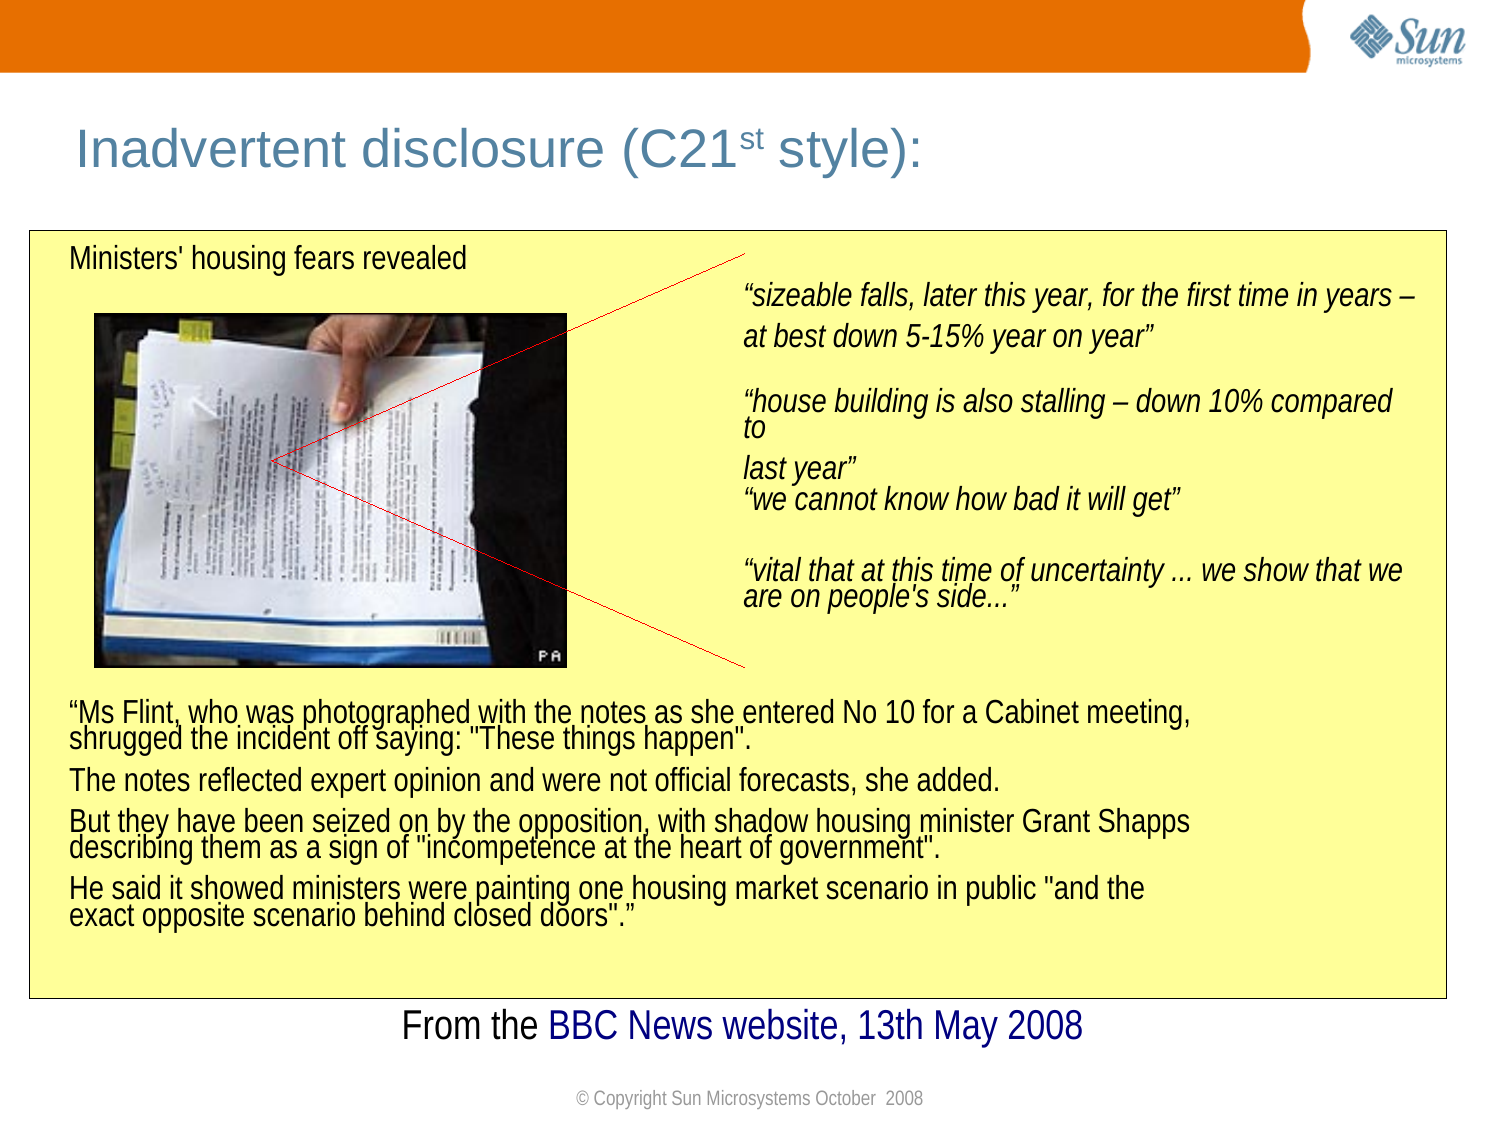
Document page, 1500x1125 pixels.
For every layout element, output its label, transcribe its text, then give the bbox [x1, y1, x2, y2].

text_box “we cannot know how bad it will get” [728, 482, 1439, 578]
text_box “sizeable falls, later this year, for the first time in years – at best down 5-15% year on year” [728, 278, 1439, 373]
text_box From the BBC News website, 13th May 2008 [386, 1006, 1182, 1054]
text_box “house building is also stalling – down 10% compared to last year” [728, 383, 1439, 479]
picture [0, 0, 1500, 75]
text_box “vital that at this time of uncertainty ... we show that we are on people's side...” [728, 578, 1439, 648]
text_box Ministers' housing fears revealed “Ms Flint, who was photographed with the notes as she entered No 10 for a Cabinet meeting, shrugged the incident off saying: "These things happen". The notes reflected expert opinion and were not official forecasts, she added. But they have been seized on by the opposition, with shadow housing minister Grant Shapps describing them as a sign of "incompetence at the heart of government". He said it showed ministers were painting one housing market scenario in public "and the exact opposite scenario behind closed doors".” [54, 241, 1217, 954]
title Inadvertent disclosure (C21st style): [75, 122, 1437, 245]
text_box [29, 230, 1447, 999]
picture [94, 313, 567, 668]
